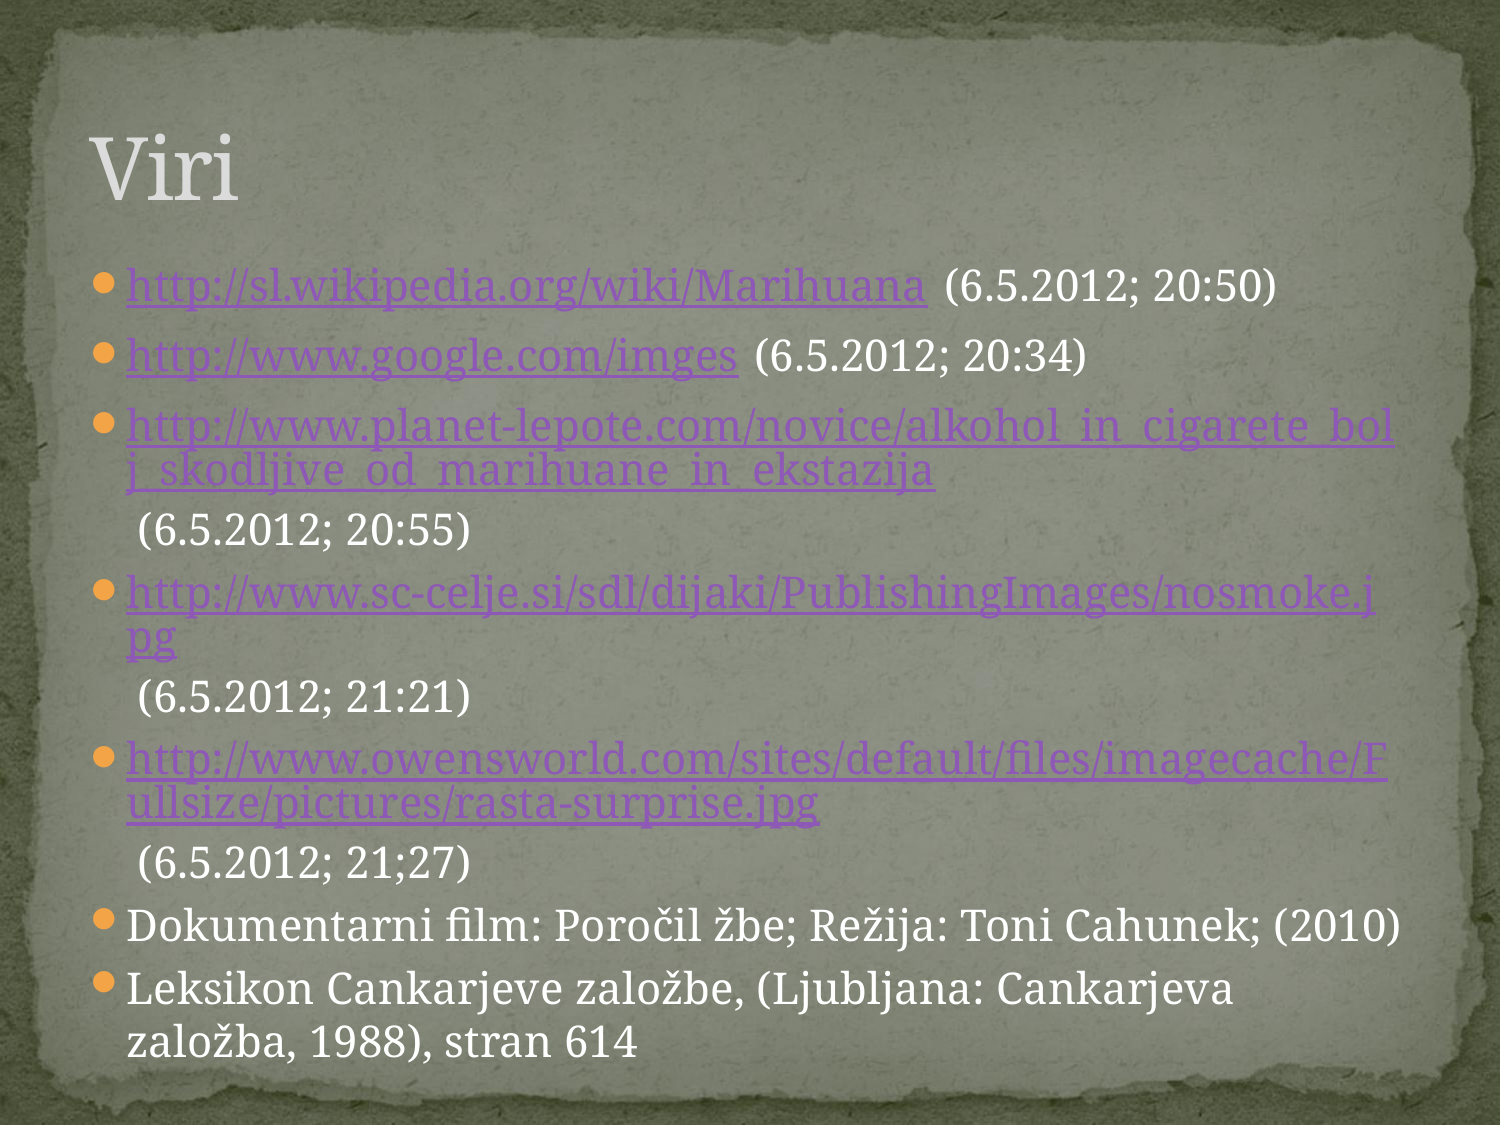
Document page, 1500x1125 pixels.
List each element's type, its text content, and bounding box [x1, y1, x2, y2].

picture [0, 0, 1500, 1125]
list http://sl.wikipedia.org/wiki/Marihuana (6.5.2012; 20:50) http://www.google.com/imges (6.5.2012; 20:34) http://www.planet-lepote.com/novice/alkohol_in_cigarete_bolj_skodljive_od_marihuane_in_ekstazija (6.5.2012; 20:55) http://www.sc-celje.si/sdl/dijaki/PublishingImages/nosmoke.jpg (6.5.2012; 21:21) http://www.owensworld.com/sites/default/files/imagecache/Fullsize/pictures/rasta-surprise.jpg (6.5.2012; 21;27) Dokumentarni film: Poročil žbe; Režija: Toni Cahunek; (2010) Leksikon Cankarjeve založbe, (Ljubljana: Cankarjeva založba, 1988), stran 614 [75, 249, 1425, 1000]
title Viri [75, 24, 1425, 225]
